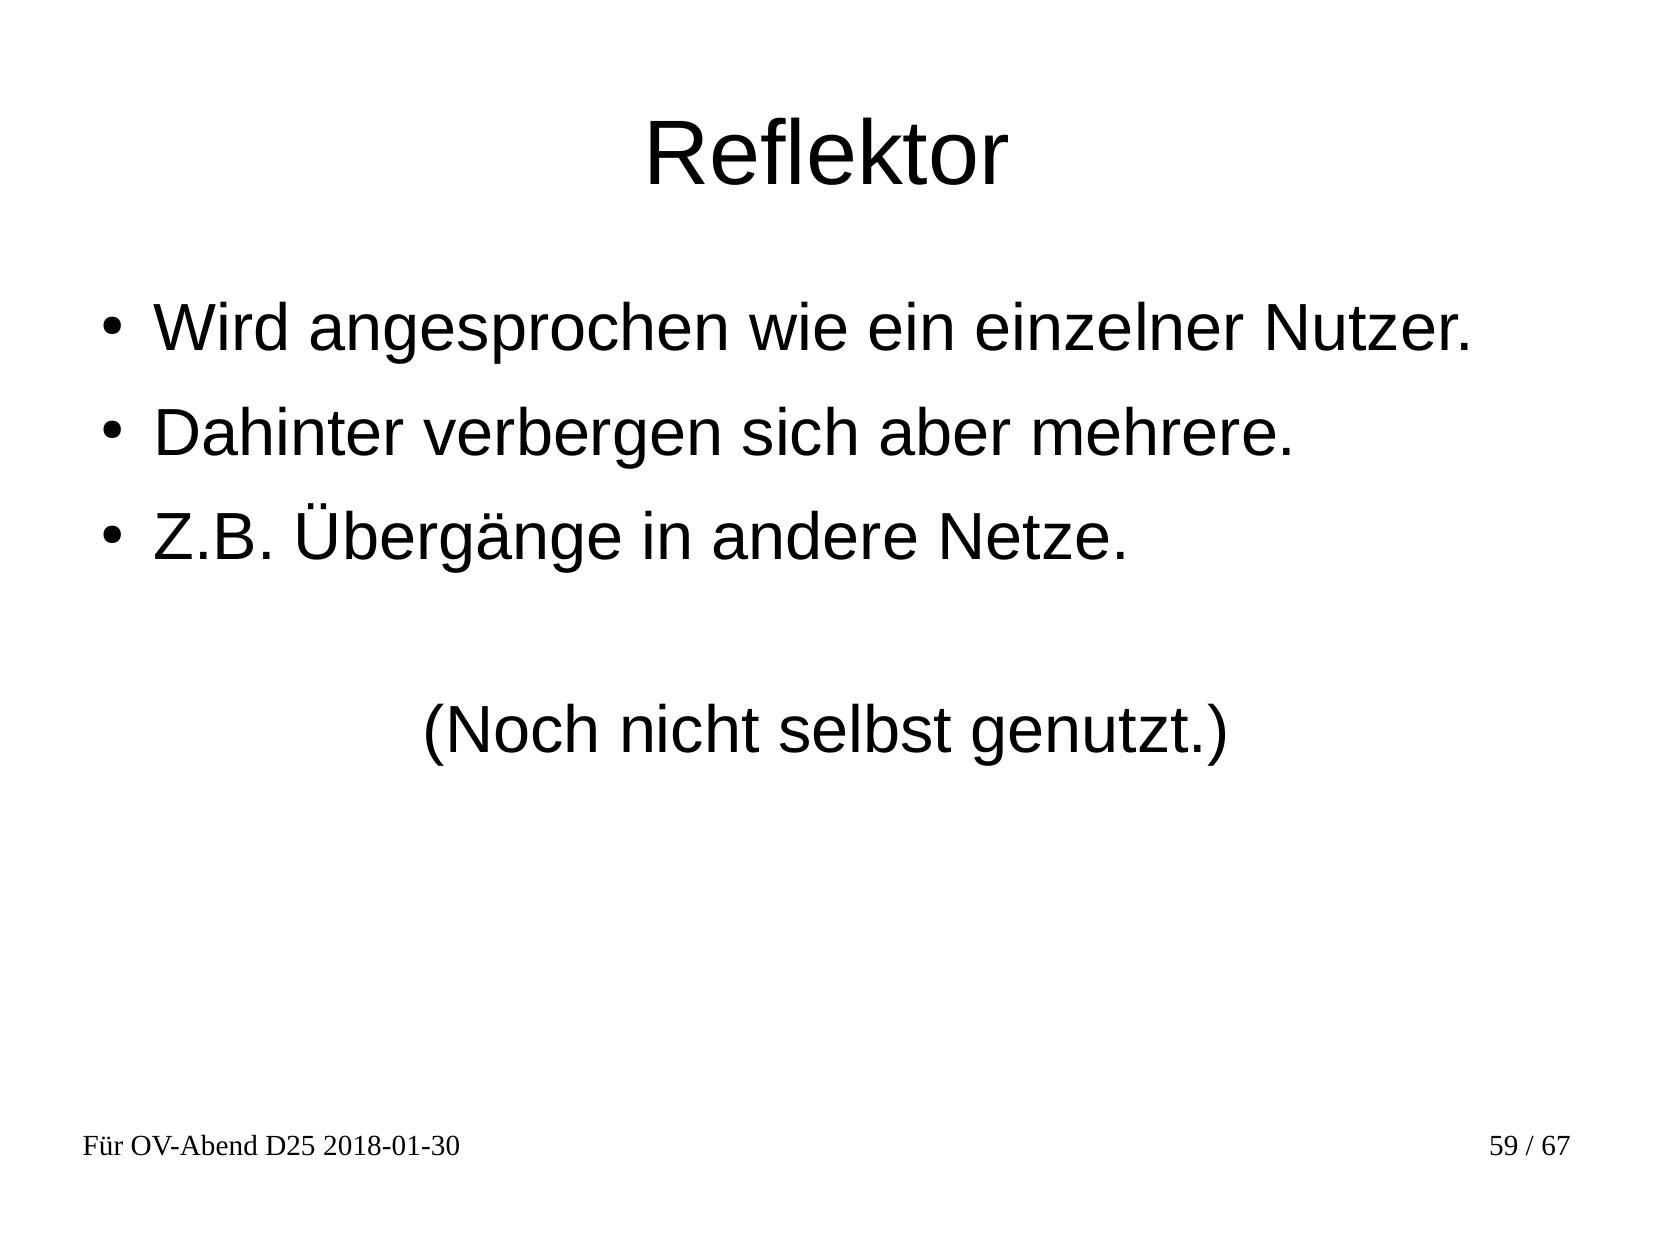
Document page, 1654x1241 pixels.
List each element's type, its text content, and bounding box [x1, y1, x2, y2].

title Reflektor [82, 49, 1571, 257]
list Wird angesprochen wie ein einzelner Nutzer. Dahinter verbergen sich aber mehrere. Z.B. Übergänge in andere Netze. (Noch nicht selbst genutzt.) [82, 290, 1571, 1010]
